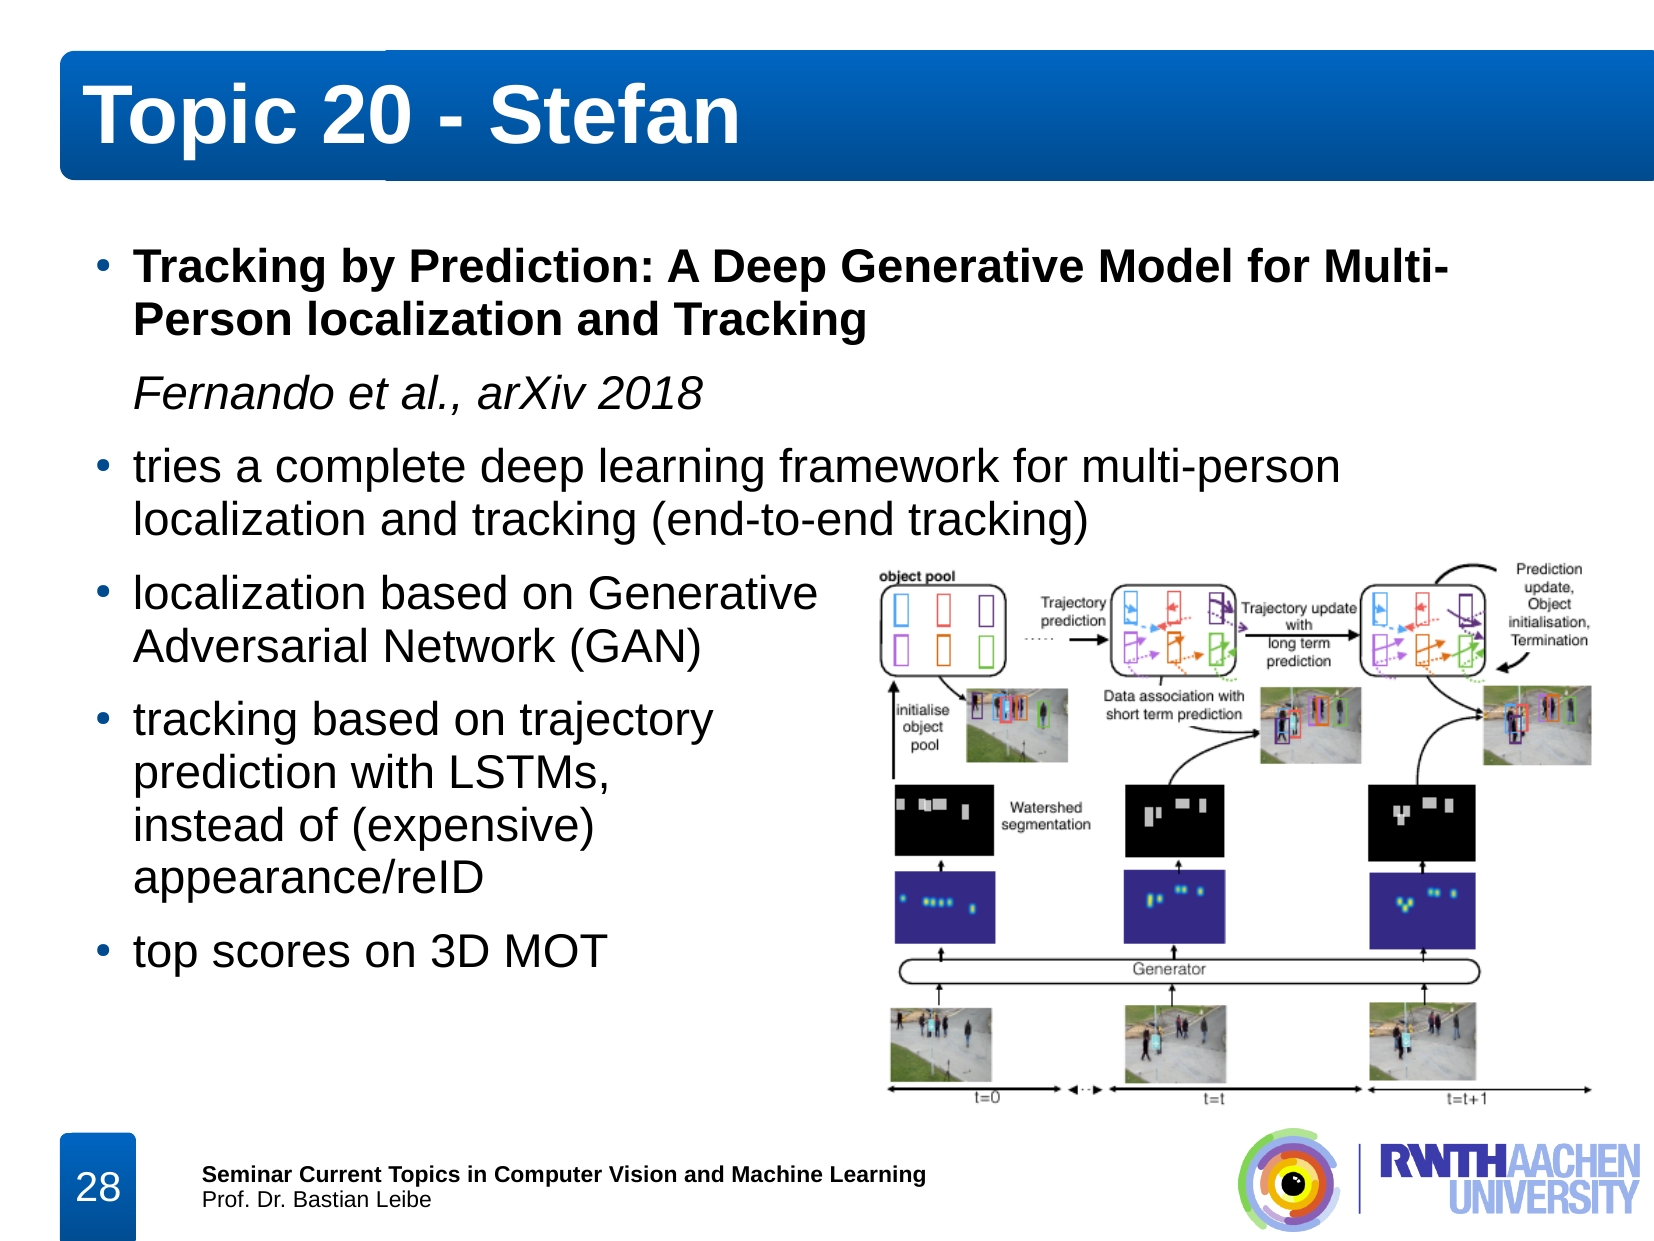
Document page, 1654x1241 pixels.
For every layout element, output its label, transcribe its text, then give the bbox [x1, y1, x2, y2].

title Topic 20 - Stefan [82, 61, 1571, 168]
list Tracking by Prediction: A Deep Generative Model for Multi-Person localization and Tracking Fernando et al., arXiv 2018 tries a complete deep learning framework for multi-person localization and tracking (end-to-end tracking) localization based on Generative Adversarial Network (GAN) tracking based on trajectory prediction with LSTMs, instead of (expensive) appearance/reID top scores on 3D MOT [82, 240, 1538, 991]
picture [1238, 1128, 1640, 1232]
picture [870, 545, 1621, 1111]
